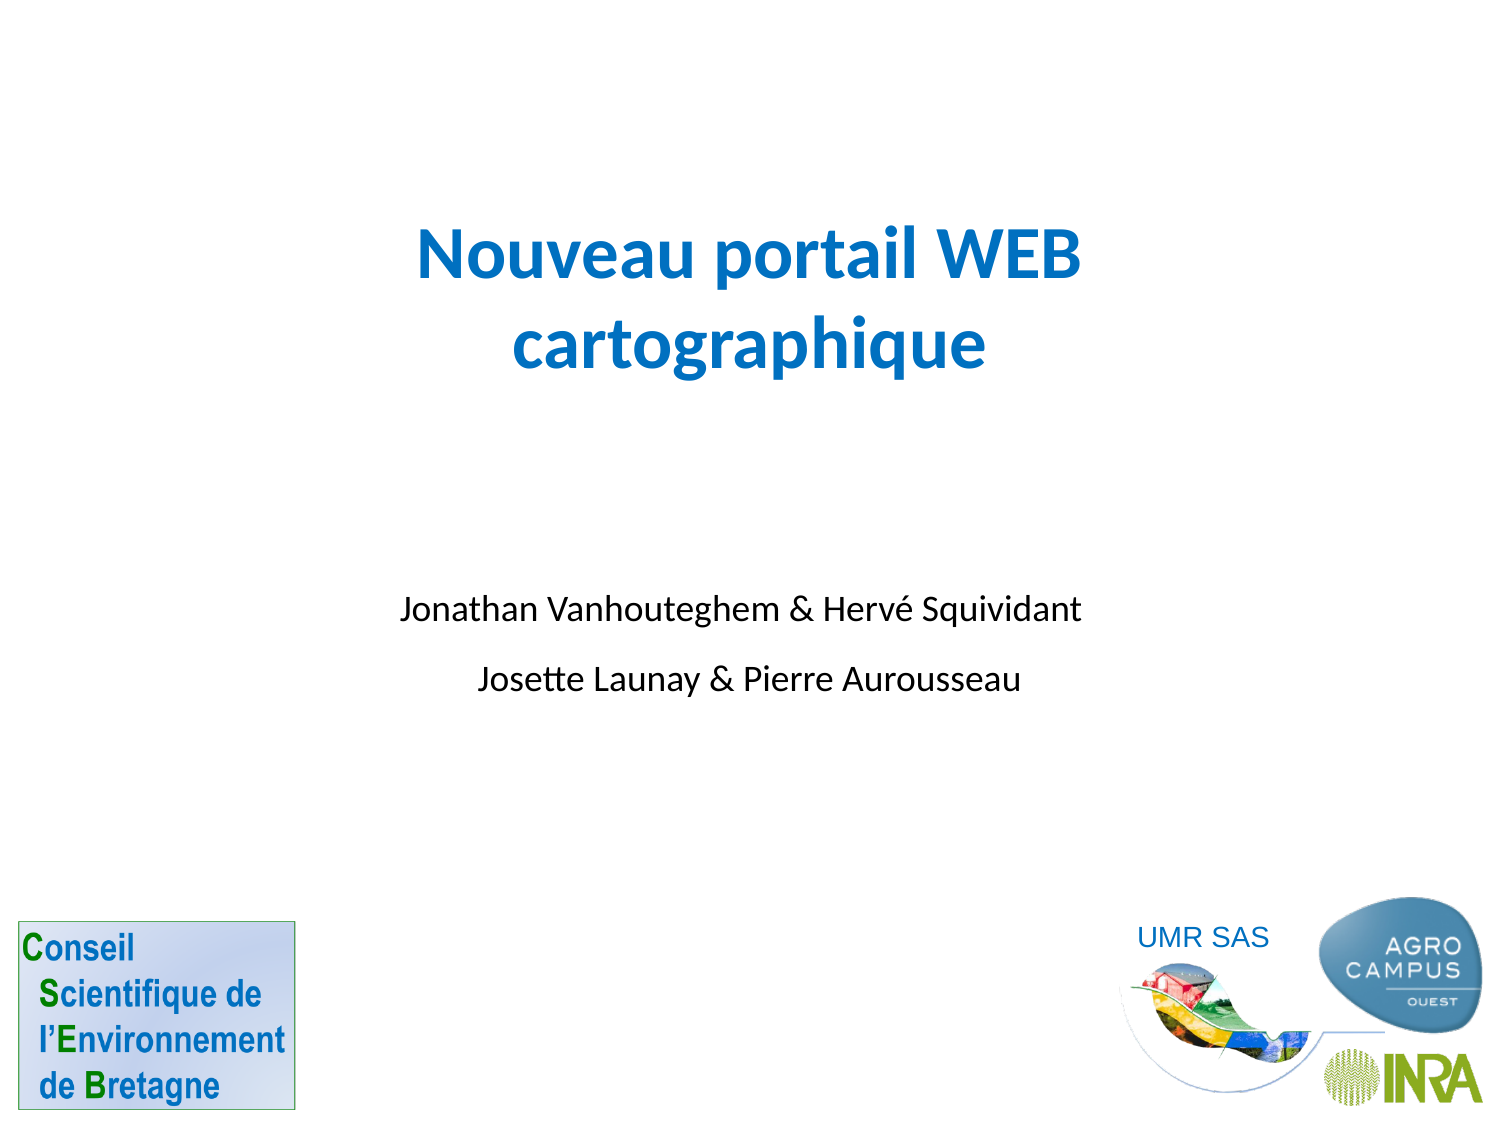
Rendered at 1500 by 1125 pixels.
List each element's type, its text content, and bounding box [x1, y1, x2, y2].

picture [0, 911, 308, 1110]
text_box UMR SAS [1122, 910, 1285, 961]
text_box Jonathan Vanhouteghem & Hervé Squividant Josette Launay & Pierre Aurousseau [385, 577, 1115, 707]
text_box Nouveau portail WEB cartographique [182, 196, 1317, 392]
picture [1056, 895, 1483, 1106]
